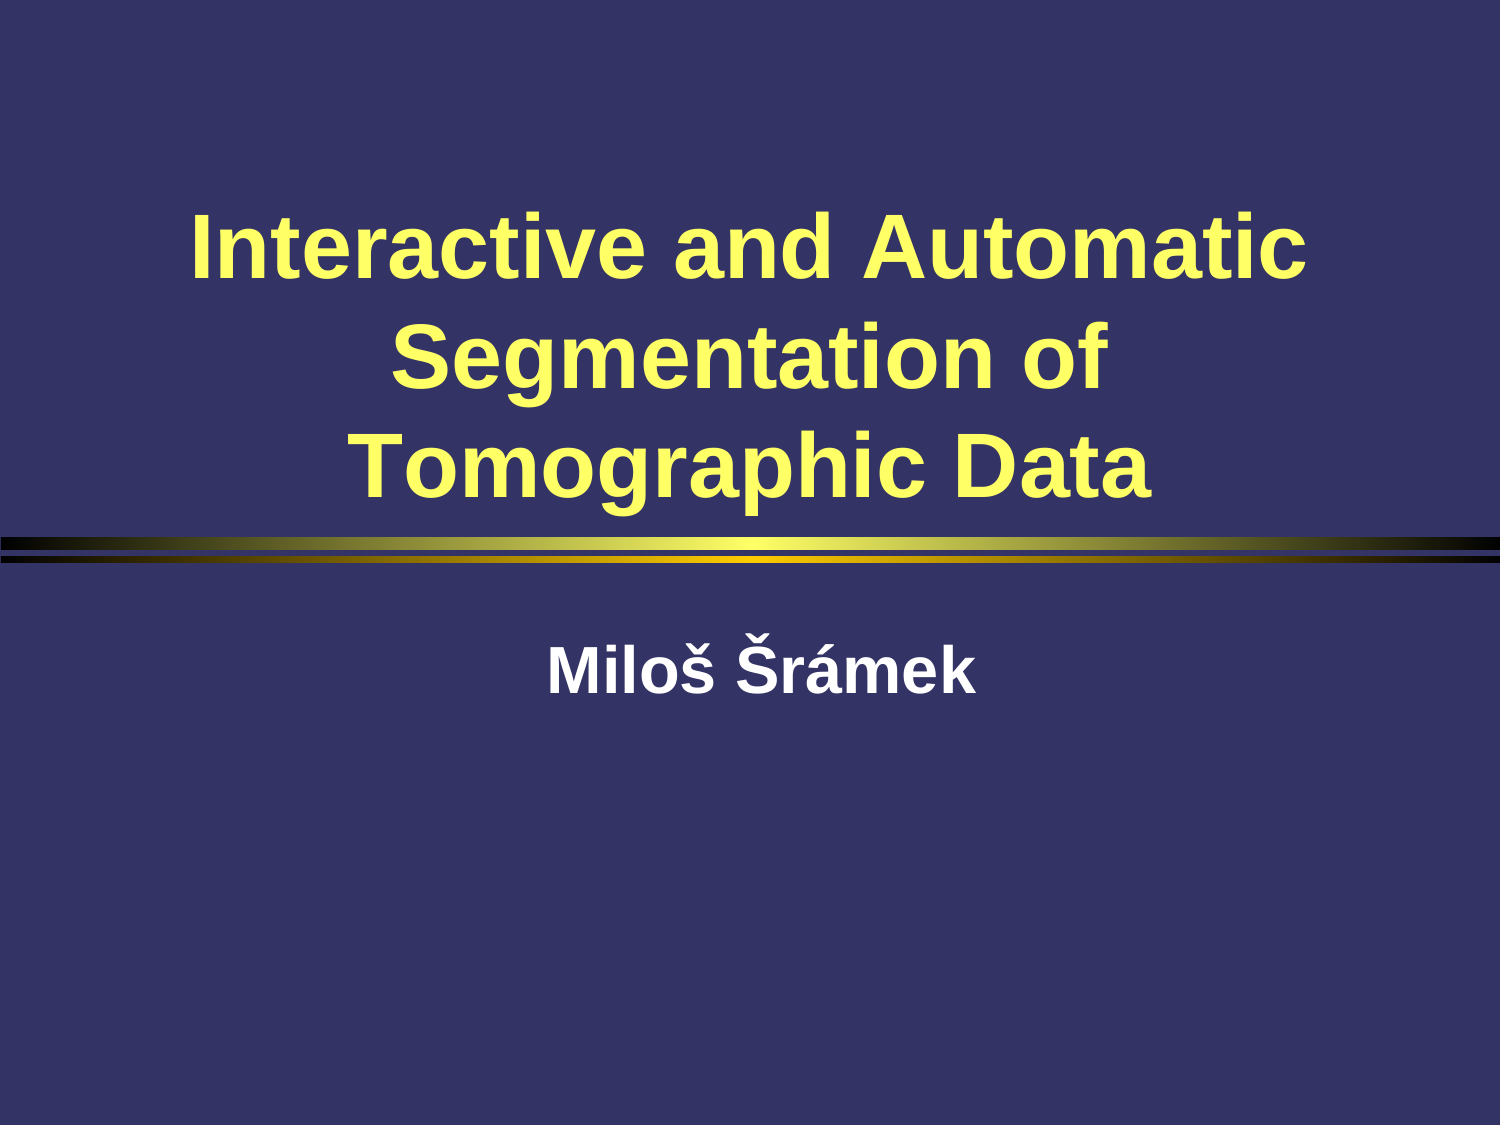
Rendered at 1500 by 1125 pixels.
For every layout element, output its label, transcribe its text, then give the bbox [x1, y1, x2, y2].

subtitle Miloš Šrámek [227, 620, 1278, 908]
title Interactive and Automatic Segmentation of Tomographic Data [112, 186, 1388, 526]
